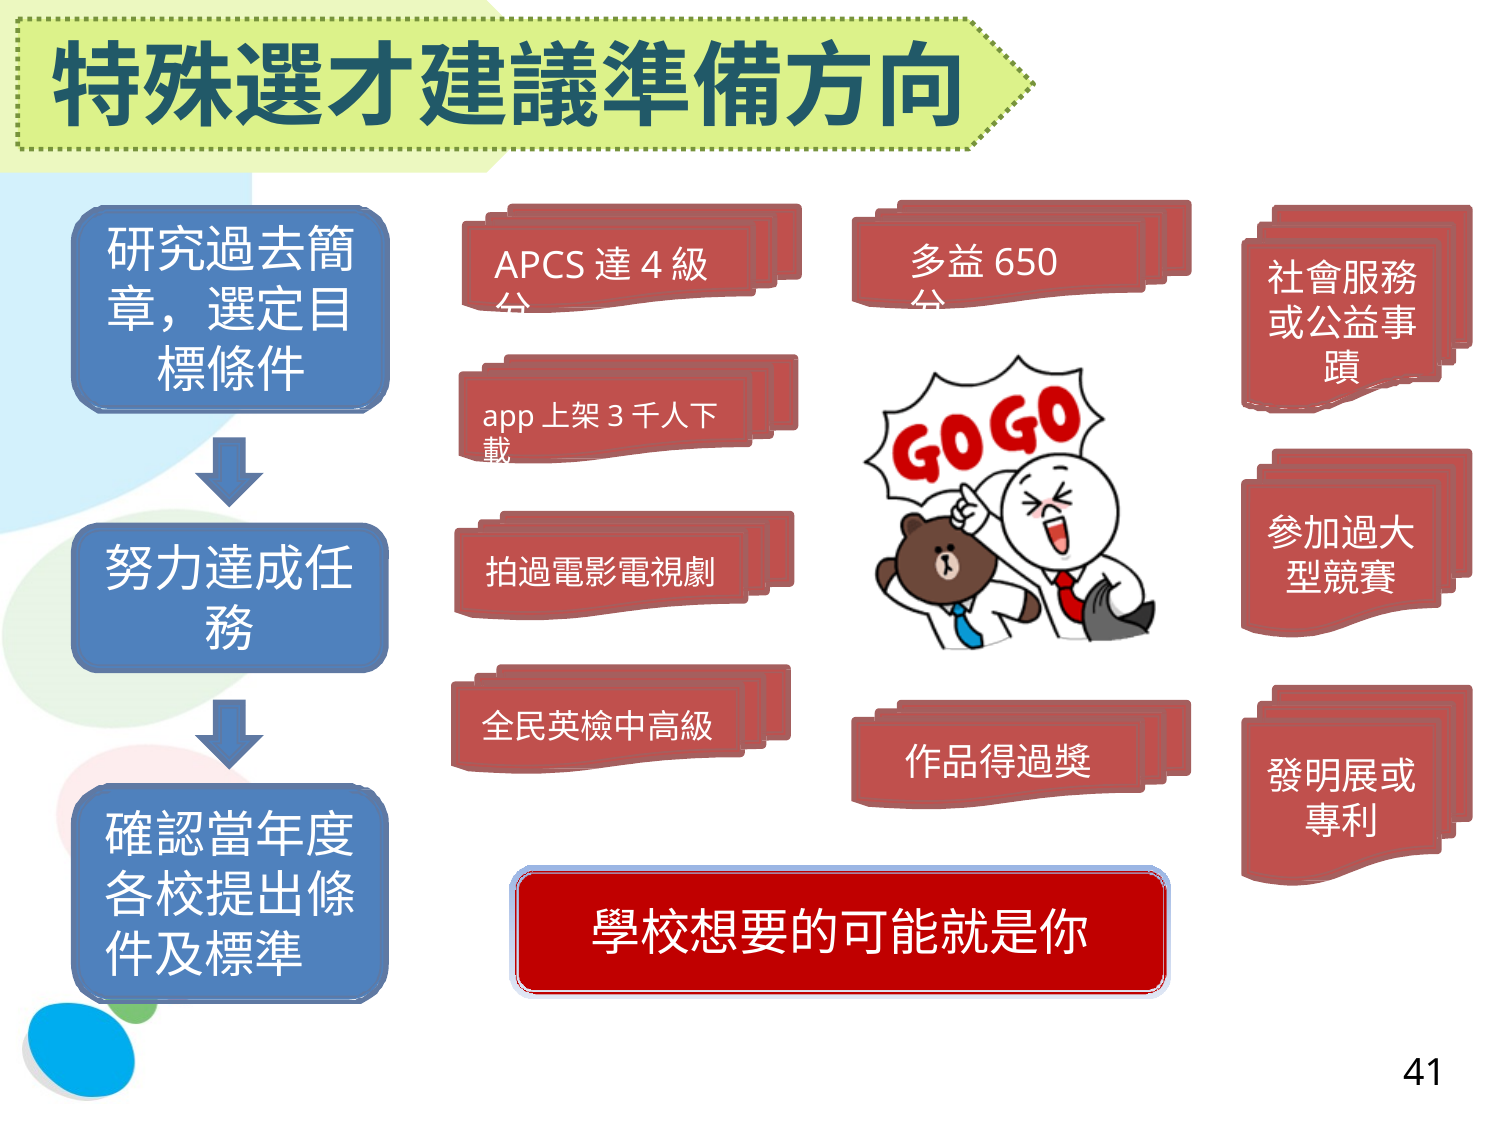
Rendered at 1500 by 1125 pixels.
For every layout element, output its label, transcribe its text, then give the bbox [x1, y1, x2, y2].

text_box 努力達成任 務 [102, 534, 357, 659]
text_box [1241, 684, 1473, 886]
text_box [451, 664, 791, 774]
text_box [194, 437, 264, 508]
text_box [1241, 204, 1473, 414]
text_box [194, 699, 264, 770]
text_box 多益650分 [907, 235, 1090, 285]
text_box [70, 783, 389, 1004]
text_box [510, 308, 521, 313]
text_box 41 [1396, 1055, 1451, 1102]
text_box 參加過大 型競賽 [1264, 507, 1419, 602]
text_box APCS達4級分 [492, 239, 726, 289]
text_box [926, 305, 936, 309]
text_box [461, 203, 802, 313]
title 特殊選才建議準備方向 [48, 24, 971, 139]
picture [830, 336, 1192, 669]
text_box [70, 522, 389, 674]
text_box [17, 19, 1032, 150]
text_box [492, 445, 501, 459]
text_box app上架3千人下載 [480, 395, 731, 435]
text_box [851, 199, 1192, 309]
text_box [851, 699, 1192, 810]
text_box [458, 354, 799, 464]
text_box [1241, 448, 1473, 638]
text_box 學校想要的可能就是你 [587, 898, 1093, 963]
text_box 發明展或 專利 [1264, 750, 1419, 845]
text_box [70, 205, 390, 414]
text_box 全民英檢中高級 [479, 702, 717, 747]
picture [509, 865, 1171, 999]
text_box 拍過電影電視劇 [482, 549, 720, 594]
text_box 作品得過獎 [902, 735, 1094, 785]
text_box 研究過去簡 章，選定目 標條件 [103, 215, 358, 400]
text_box 確認當年度 各校提出條 件及標準 [102, 799, 357, 985]
text_box [454, 510, 795, 621]
text_box 社會服務 或公益事 蹟 [1264, 251, 1419, 391]
